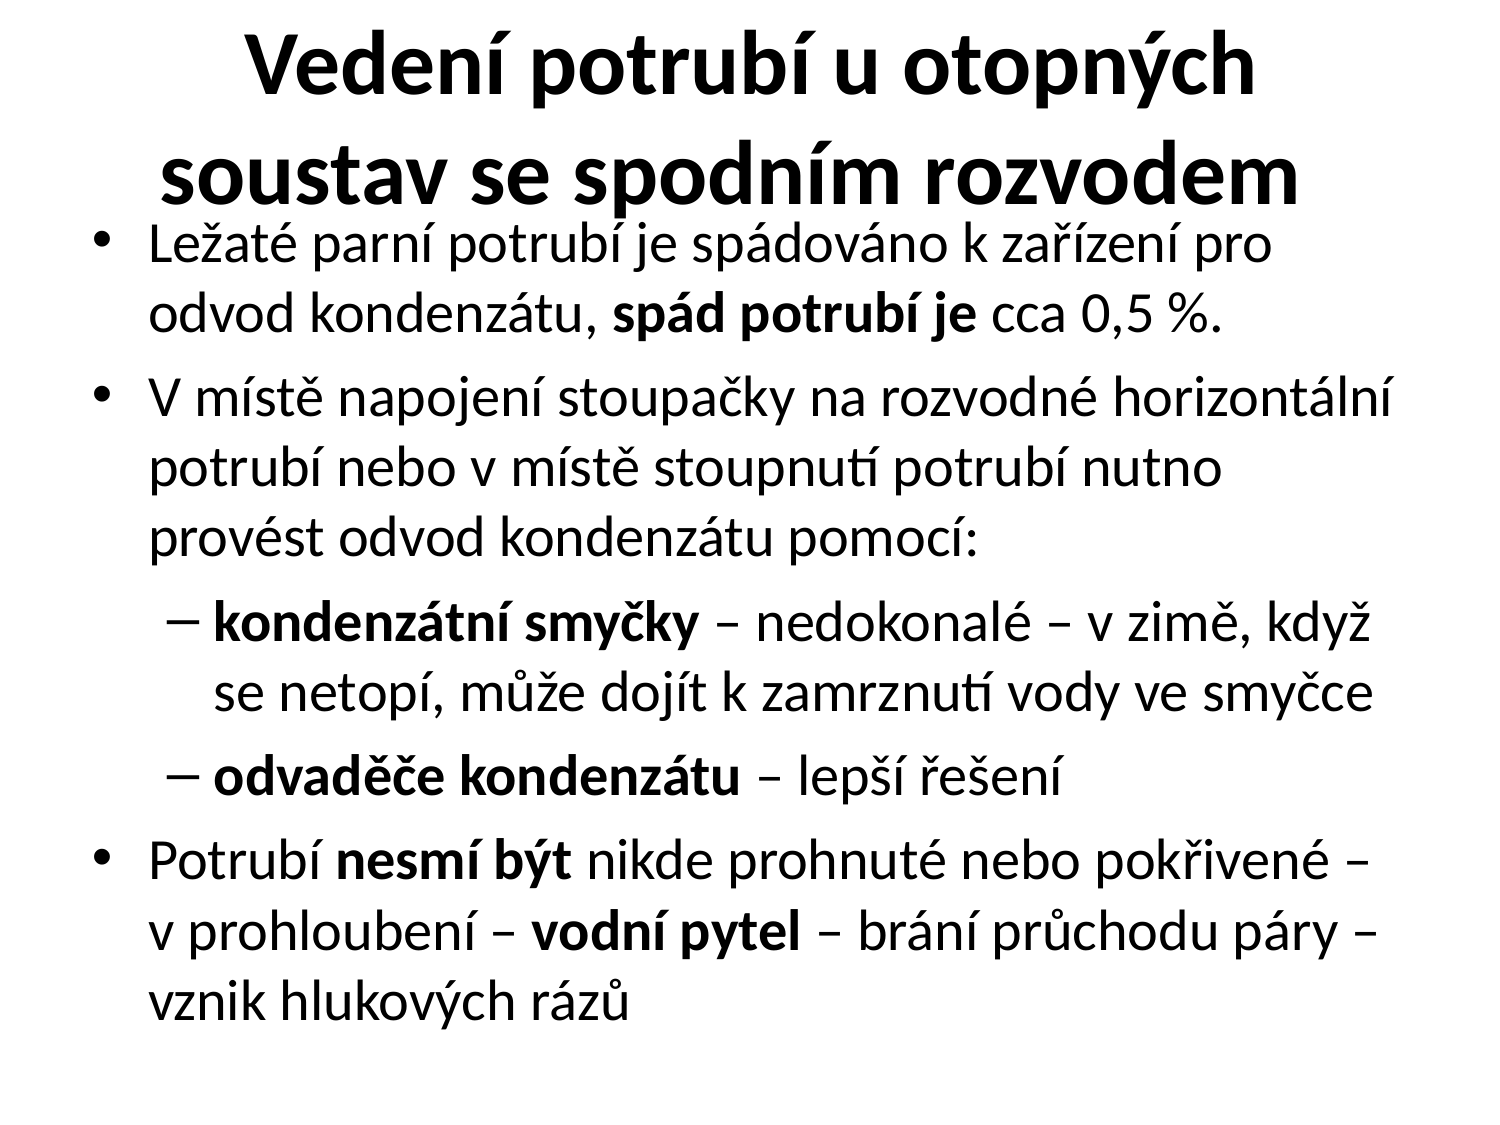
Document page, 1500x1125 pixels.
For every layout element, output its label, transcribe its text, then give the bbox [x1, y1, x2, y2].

list Ležaté parní potrubí je spádováno k zařízení pro odvod kondenzátu, spád potrubí je cca 0,5 %. V místě napojení stoupačky na rozvodné horizontální potrubí nebo v místě stoupnutí potrubí nutno provést odvod kondenzátu pomocí: kondenzátní smyčky – nedokonalé – v zimě, když se netopí, může dojít k zamrznutí vody ve smyčce odvaděče kondenzátu – lepší řešení Potrubí nesmí být nikde prohnuté nebo pokřivené – v prohloubení – vodní pytel – brání průchodu páry – vznik hlukových rázů [76, 196, 1427, 1125]
title Vedení potrubí u otopných soustav se spodním rozvodem [76, 0, 1427, 196]
